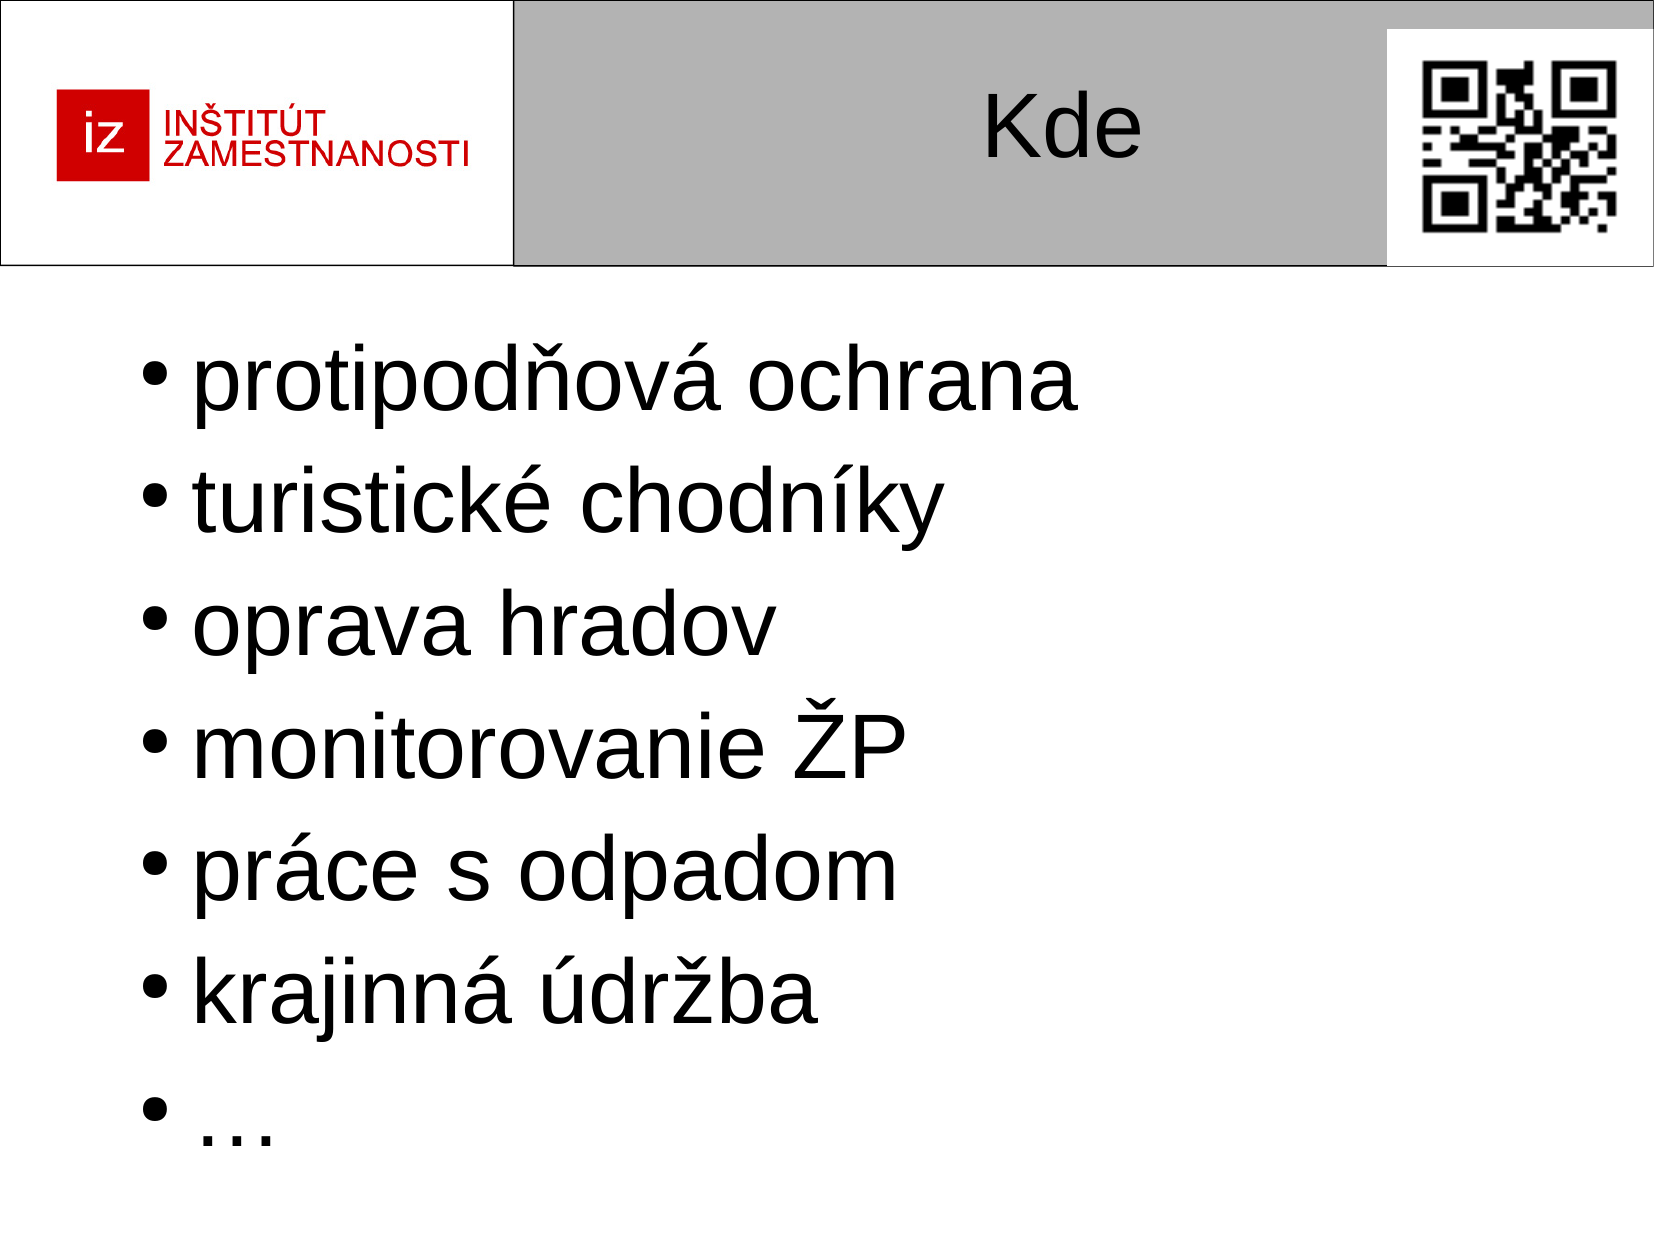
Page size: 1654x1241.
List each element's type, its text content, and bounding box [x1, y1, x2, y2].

picture [5, 8, 512, 257]
list protipodňová ochrana turistické chodníky oprava hradov monitorovanie ŽP práce s odpadom krajinná údržba … [121, 344, 1533, 1184]
picture [1387, 29, 1654, 266]
title Kde [561, 29, 1387, 237]
